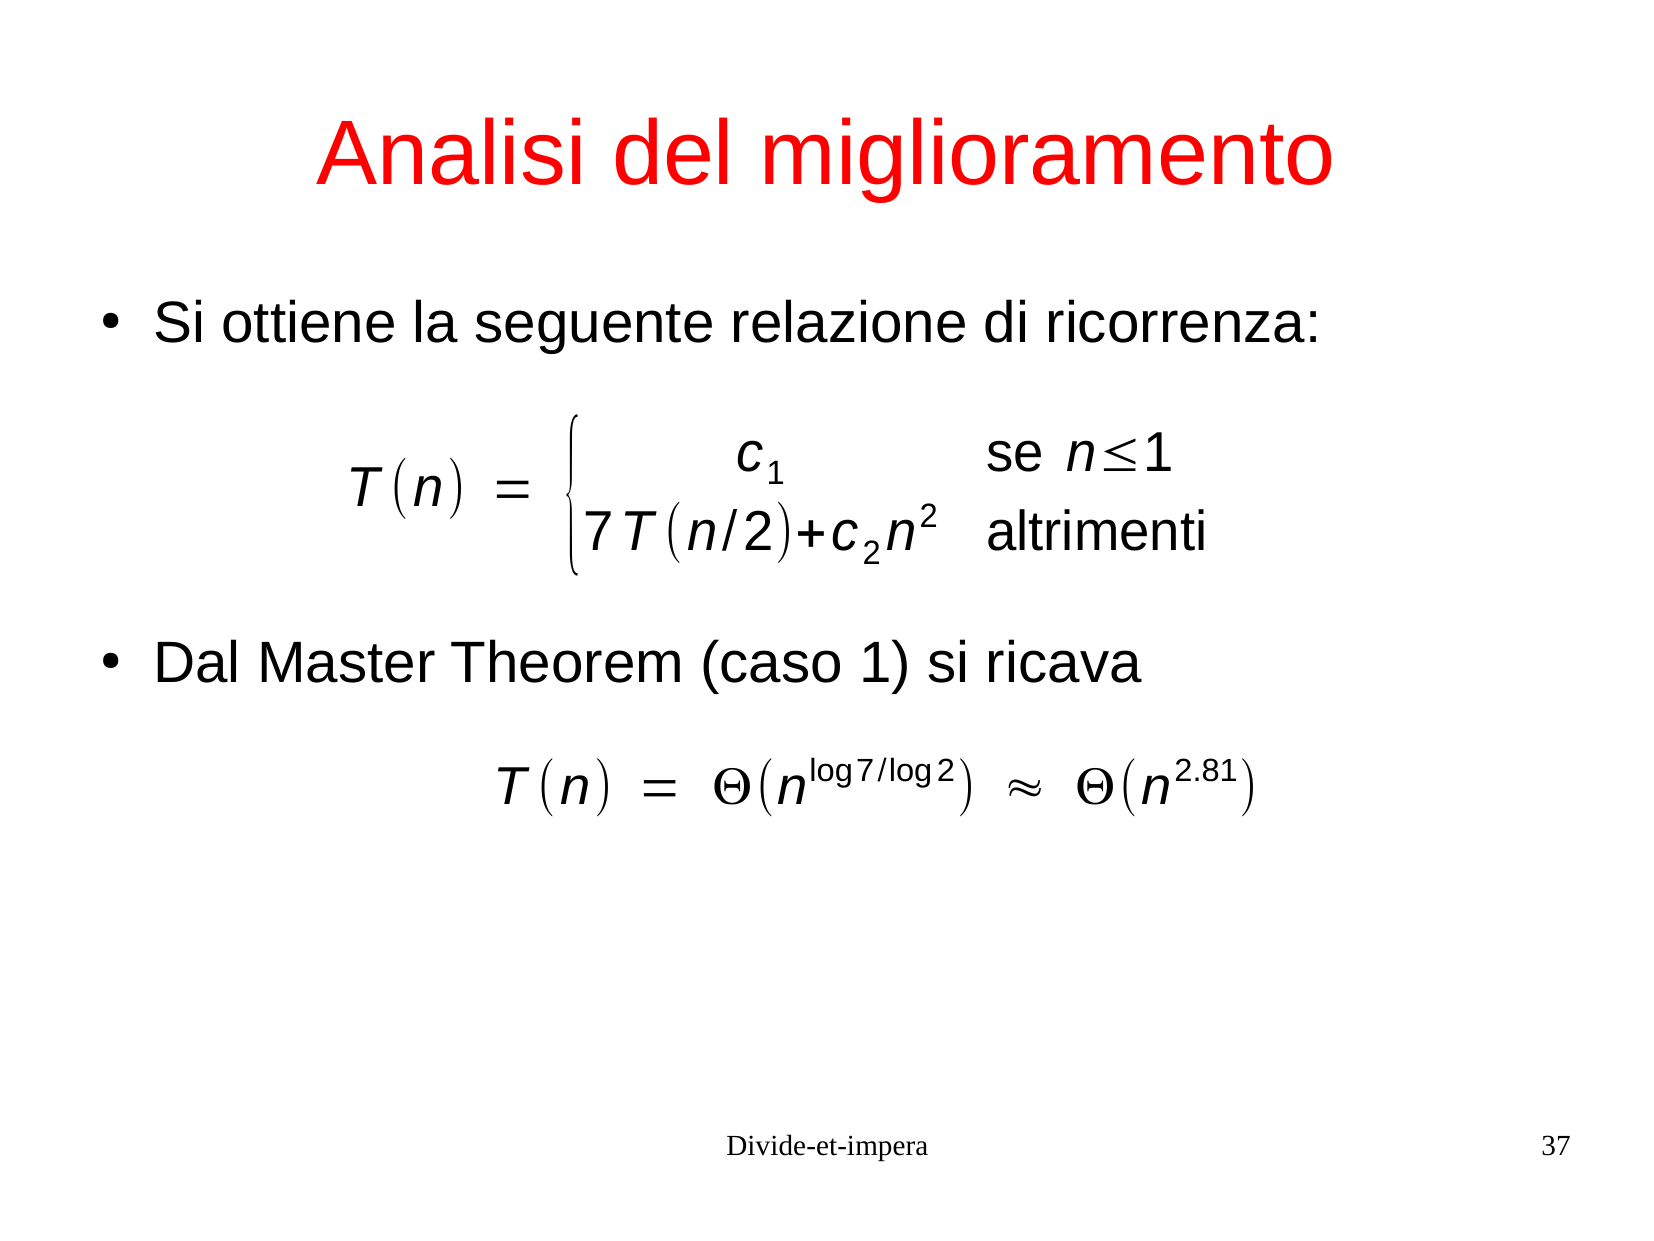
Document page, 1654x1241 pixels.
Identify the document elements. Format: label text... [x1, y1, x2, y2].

title Analisi del miglioramento [82, 49, 1571, 257]
chart [487, 752, 1265, 820]
list Si ottiene la seguente relazione di ricorrenza: Dal Master Theorem (caso 1) si ricava [82, 290, 1571, 1109]
chart [339, 412, 1217, 579]
